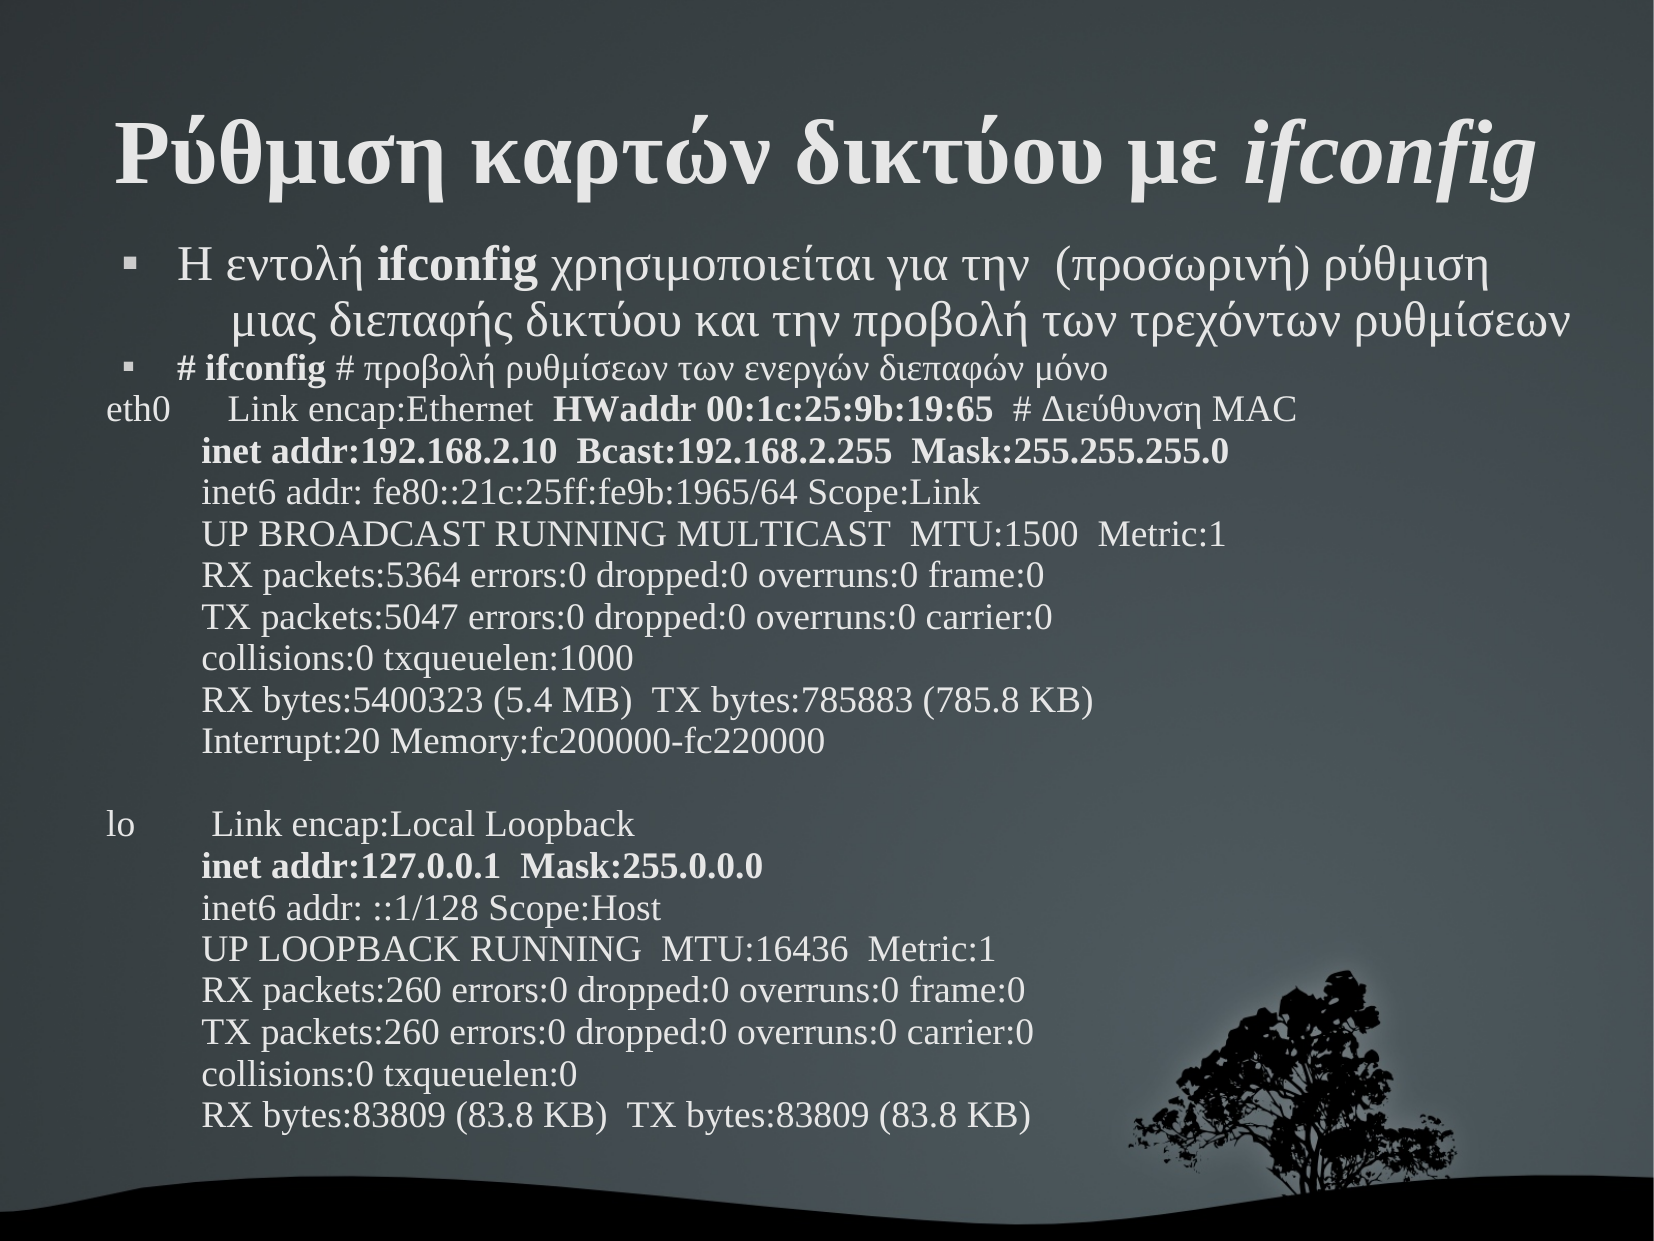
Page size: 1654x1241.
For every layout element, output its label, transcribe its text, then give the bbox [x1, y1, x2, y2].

title Ρύθμιση καρτών δικτύου με ifconfig [82, 49, 1571, 257]
picture [0, 0, 1654, 1241]
list Η εντολή ifconfig χρησιμοποιείται για την (προσωρινή) ρύθμιση μιας διεπαφής δικτύου και την προβολή των τρεχόντων ρυθμίσεων # ifconfig # προβολή ρυθμίσεων των ενεργών διεπαφών μόνο eth0 Link encap:Ethernet HWaddr 00:1c:25:9b:19:65 # Διεύθυνση MAC inet addr:192.168.2.10 Bcast:192.168.2.255 Mask:255.255.255.0 inet6 addr: fe80::21c:25ff:fe9b:1965/64 Scope:Link UP BROADCAST RUNNING MULTICAST MTU:1500 Metric:1 RX packets:5364 errors:0 dropped:0 overruns:0 frame:0 TX packets:5047 errors:0 dropped:0 overruns:0 carrier:0 collisions:0 txqueuelen:1000 RX bytes:5400323 (5.4 MB) TX bytes:785883 (785.8 KB) Interrupt:20 Memory:fc200000-fc220000 lo Link encap:Local Loopback inet addr:127.0.0.1 Mask:255.0.0.0 inet6 addr: ::1/128 Scope:Host UP LOOPBACK RUNNING MTU:16436 Metric:1 RX packets:260 errors:0 dropped:0 overruns:0 frame:0 TX packets:260 errors:0 dropped:0 overruns:0 carrier:0 collisions:0 txqueuelen:0 RX bytes:83809 (83.8 KB) TX bytes:83809 (83.8 KB) [88, 236, 1577, 1241]
